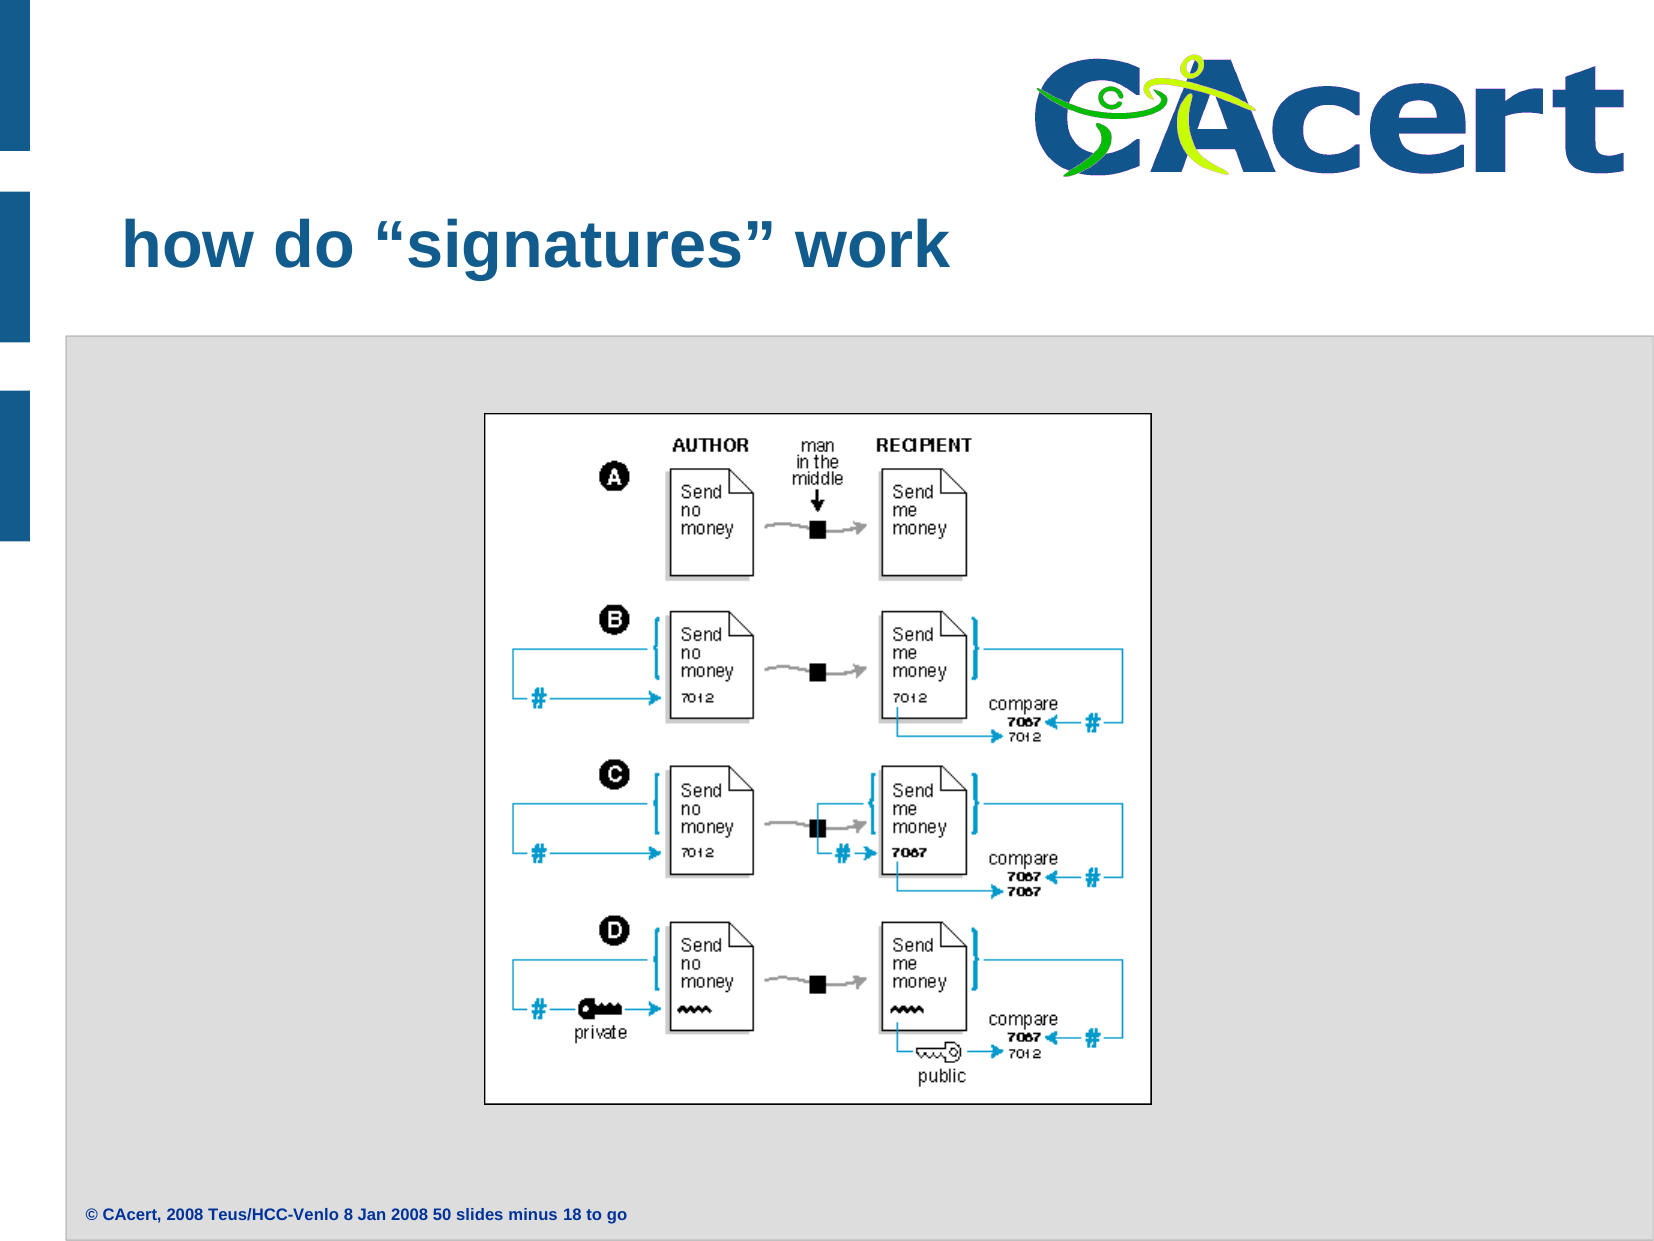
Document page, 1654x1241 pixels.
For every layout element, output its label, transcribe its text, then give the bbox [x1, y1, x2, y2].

title how do “signatures” work [121, 177, 1533, 316]
picture [1033, 53, 1625, 178]
list [121, 344, 1595, 1238]
picture [484, 413, 1152, 1105]
